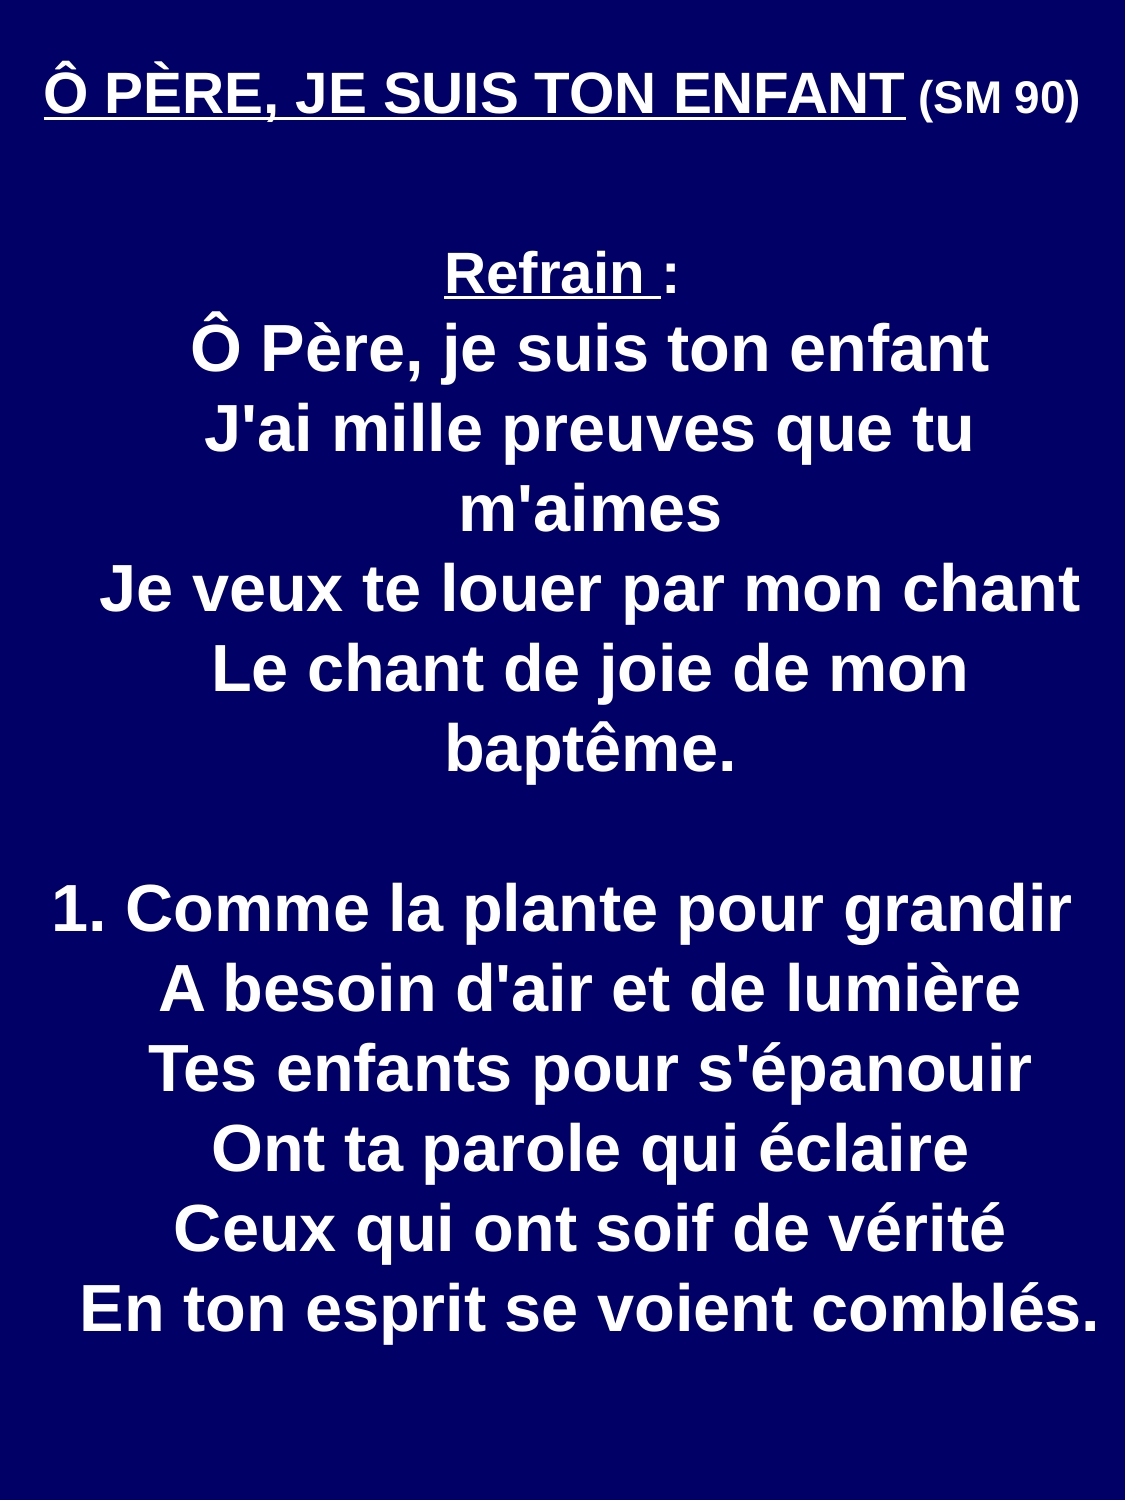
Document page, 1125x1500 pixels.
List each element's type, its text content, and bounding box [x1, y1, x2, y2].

text_box Ô PÈRE, JE SUIS TON ENFANT (SM 90) Refrain : Ô Père, je suis ton enfant J'ai mille preuves que tu m'aimes Je veux te louer par mon chant Le chant de joie de mon baptême. Comme la plante pour grandir A besoin d'air et de lumière Tes enfants pour s'épanouir Ont ta parole qui éclaire Ceux qui ont soif de vérité En ton esprit se voient comblés. [0, 47, 1125, 1372]
